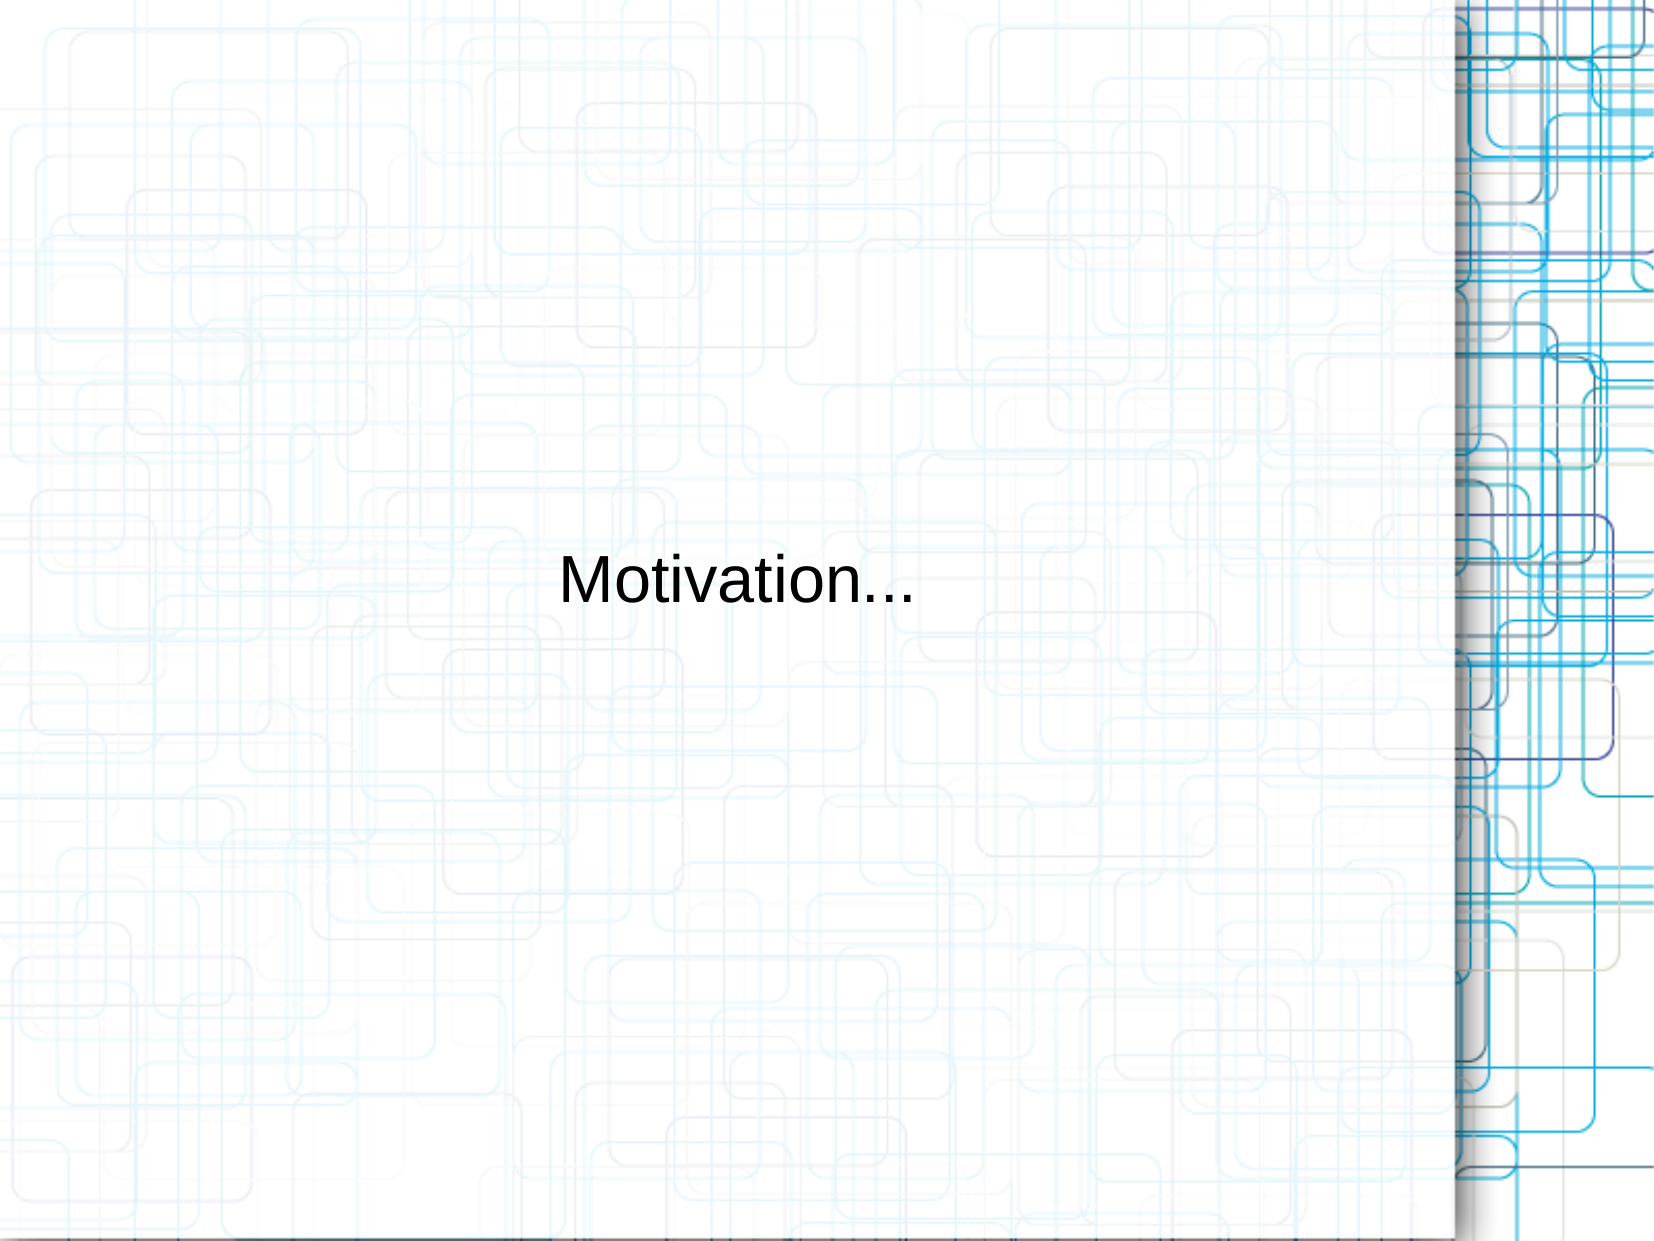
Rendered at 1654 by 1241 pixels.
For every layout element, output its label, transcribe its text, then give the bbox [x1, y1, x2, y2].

picture [0, 0, 1654, 1241]
subtitle Motivation... [59, 56, 1418, 1102]
